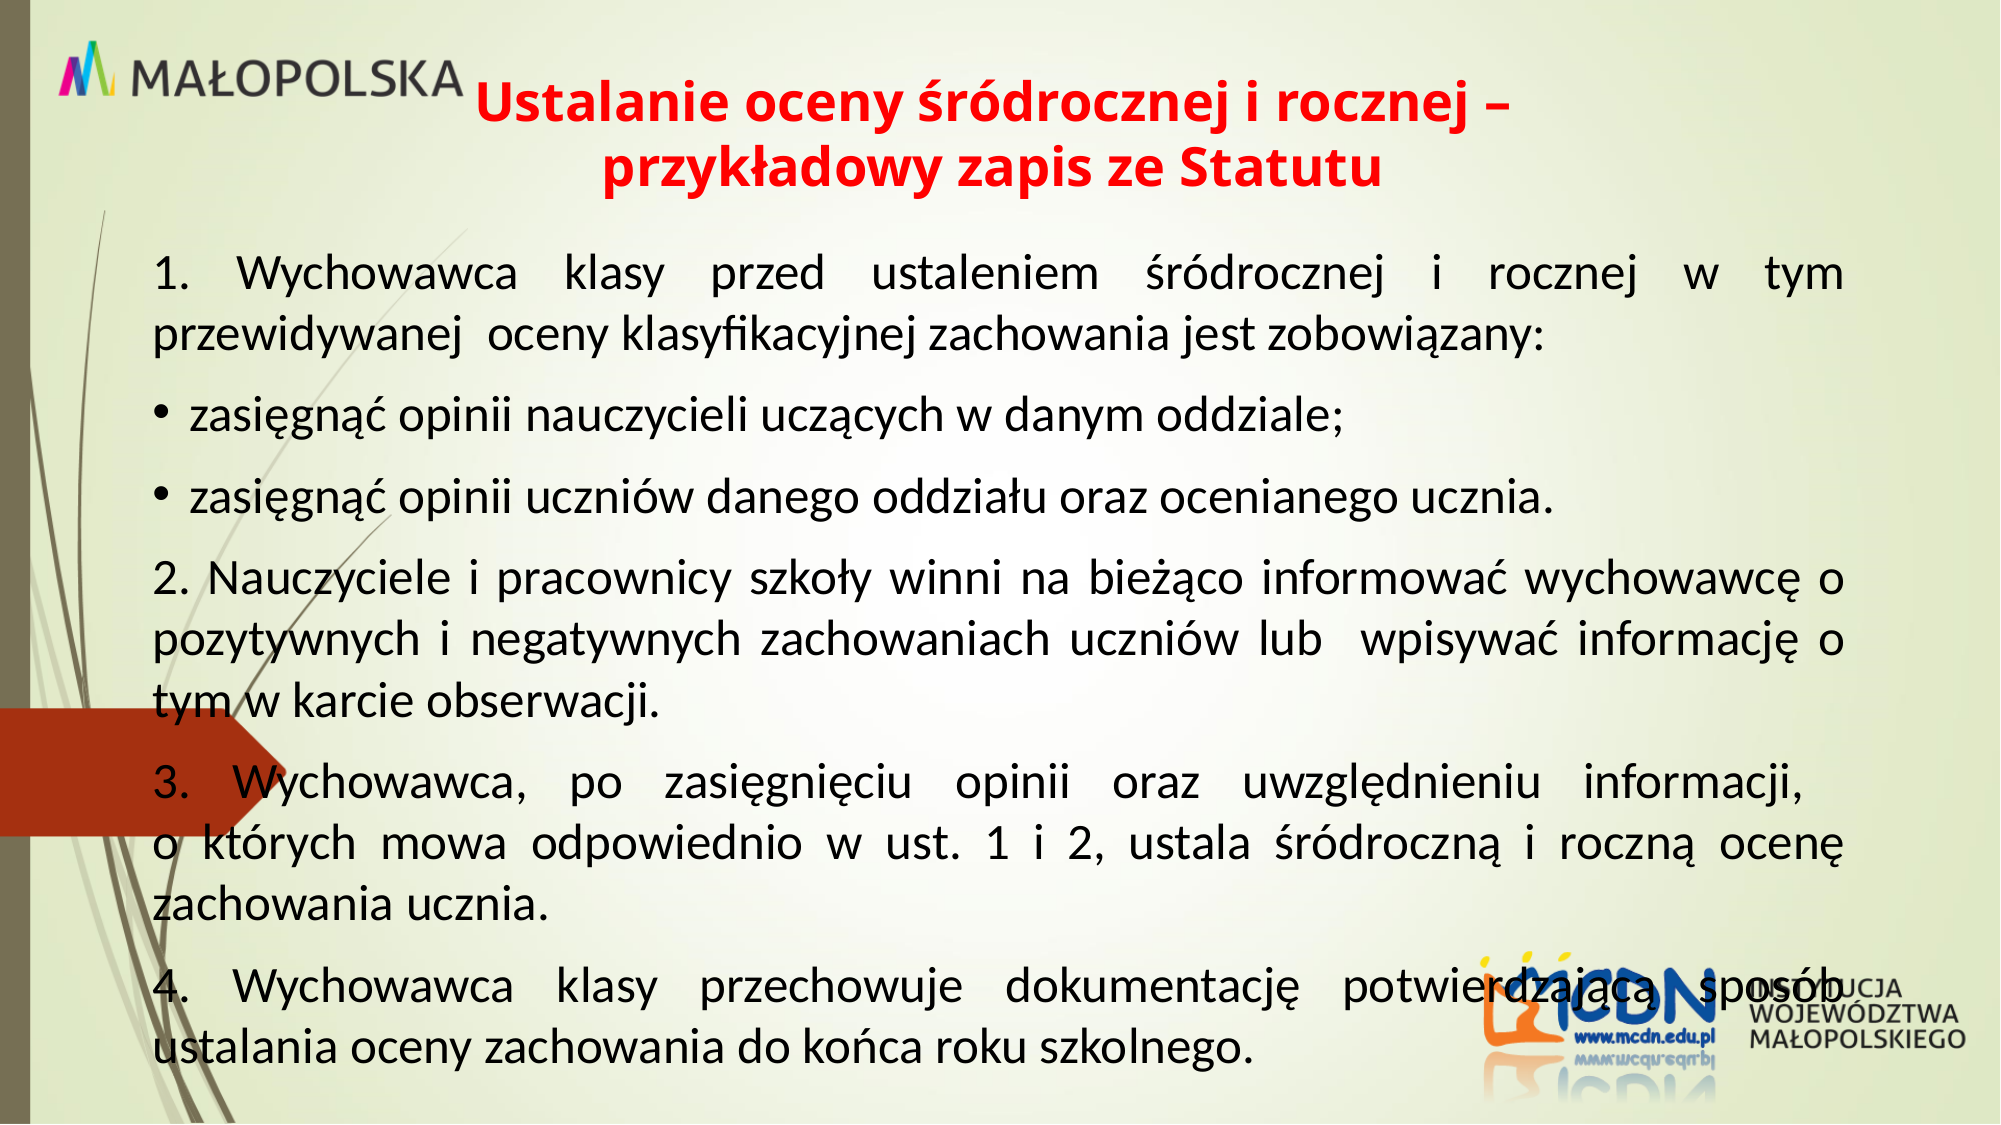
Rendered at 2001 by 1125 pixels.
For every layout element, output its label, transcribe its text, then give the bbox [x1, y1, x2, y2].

list 1. Wychowawca klasy przed ustaleniem śródrocznej i rocznej w tym przewidywanej oceny klasyfikacyjnej zachowania jest zobowiązany: zasięgnąć opinii nauczycieli uczących w danym oddziale; zasięgnąć opinii uczniów danego oddziału oraz ocenianego ucznia. 2. Nauczyciele i pracownicy szkoły winni na bieżąco informować wychowawcę o pozytywnych i negatywnych zachowaniach uczniów lub wpisywać informację o tym w karcie obserwacji. 3. Wychowawca, po zasięgnięciu opinii oraz uwzględnieniu informacji, o których mowa odpowiednio w ust. 1 i 2, ustala śródroczną i roczną ocenę zachowania ucznia. 4. Wychowawca klasy przechowuje dokumentację potwierdzającą sposób ustalania oceny zachowania do końca roku szkolnego. [137, 230, 1863, 1089]
picture [0, 0, 2001, 1125]
title Ustalanie oceny śródrocznej i rocznej – przykładowy zapis ze Statutu [137, 59, 1863, 205]
